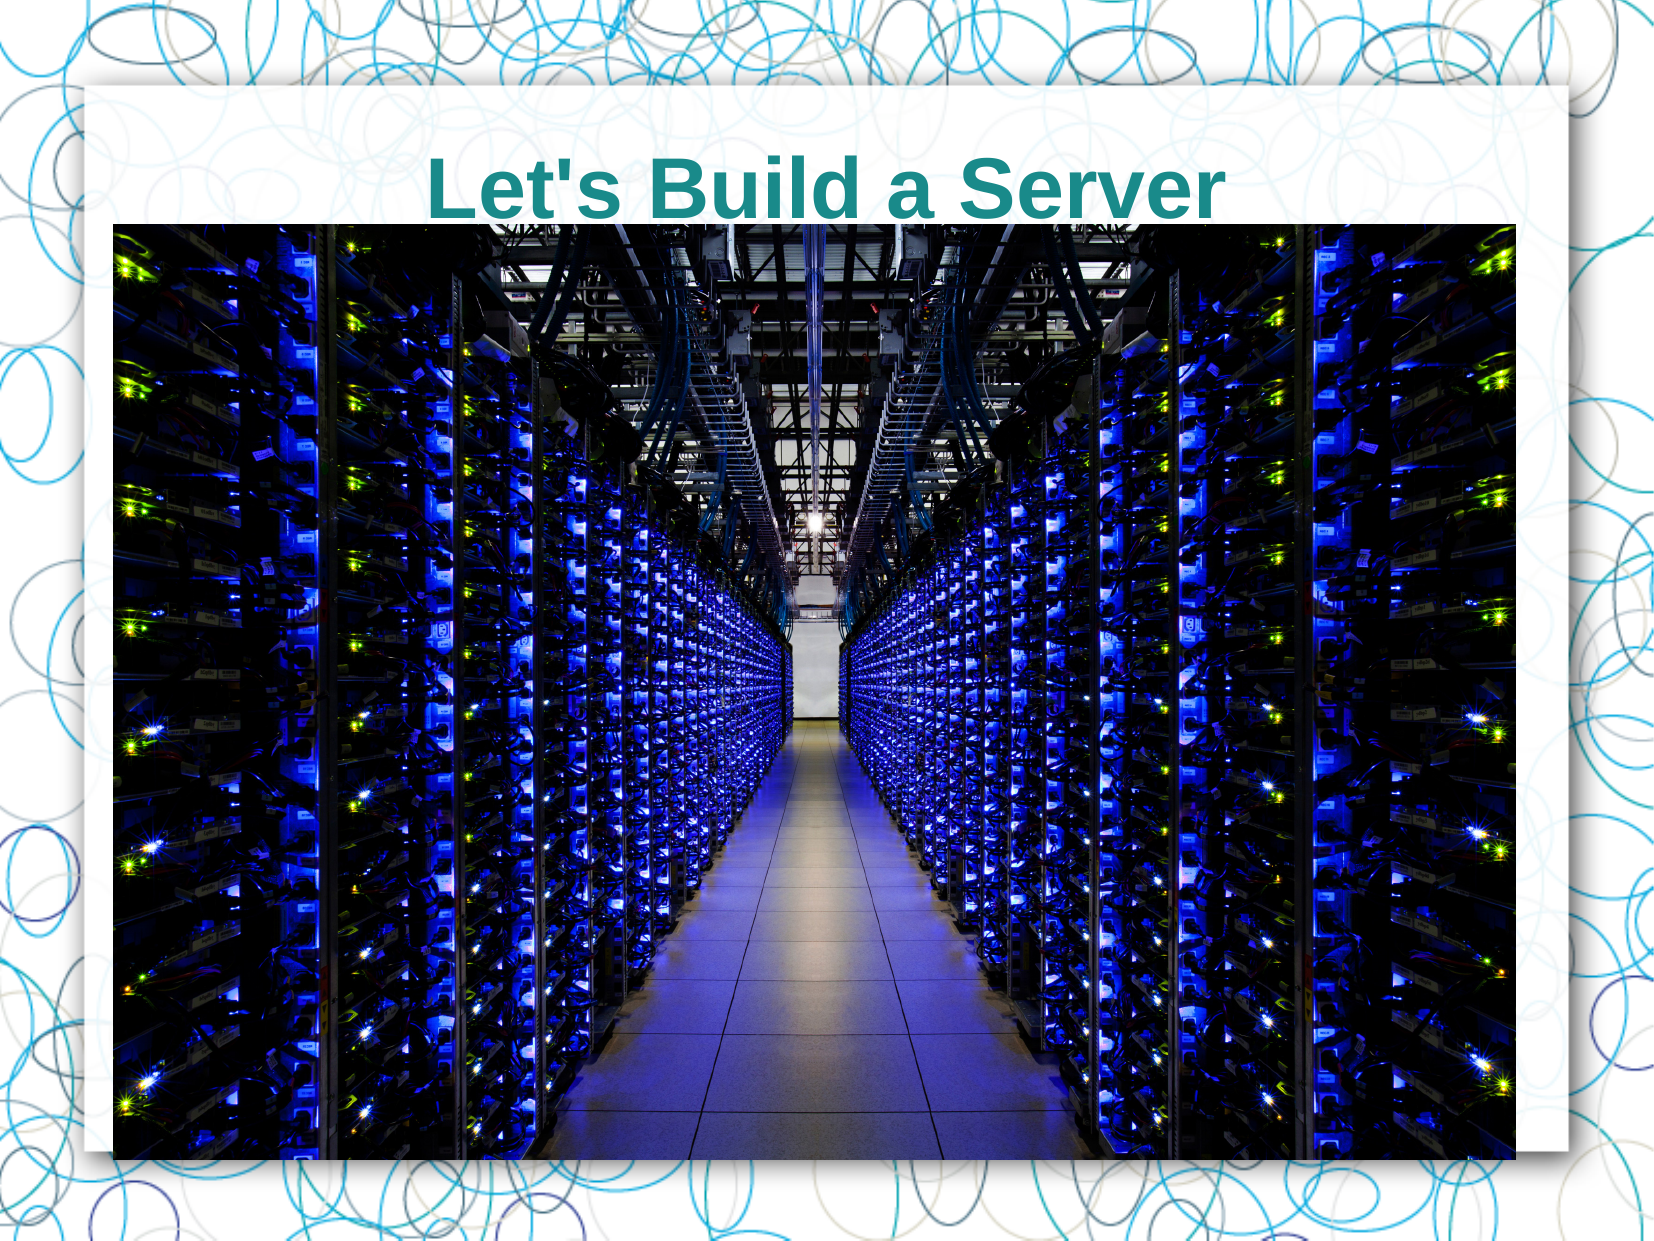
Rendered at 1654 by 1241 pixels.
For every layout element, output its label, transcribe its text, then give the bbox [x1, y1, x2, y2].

title Let's Build a Server [82, 84, 1571, 292]
picture [0, 0, 1654, 1241]
